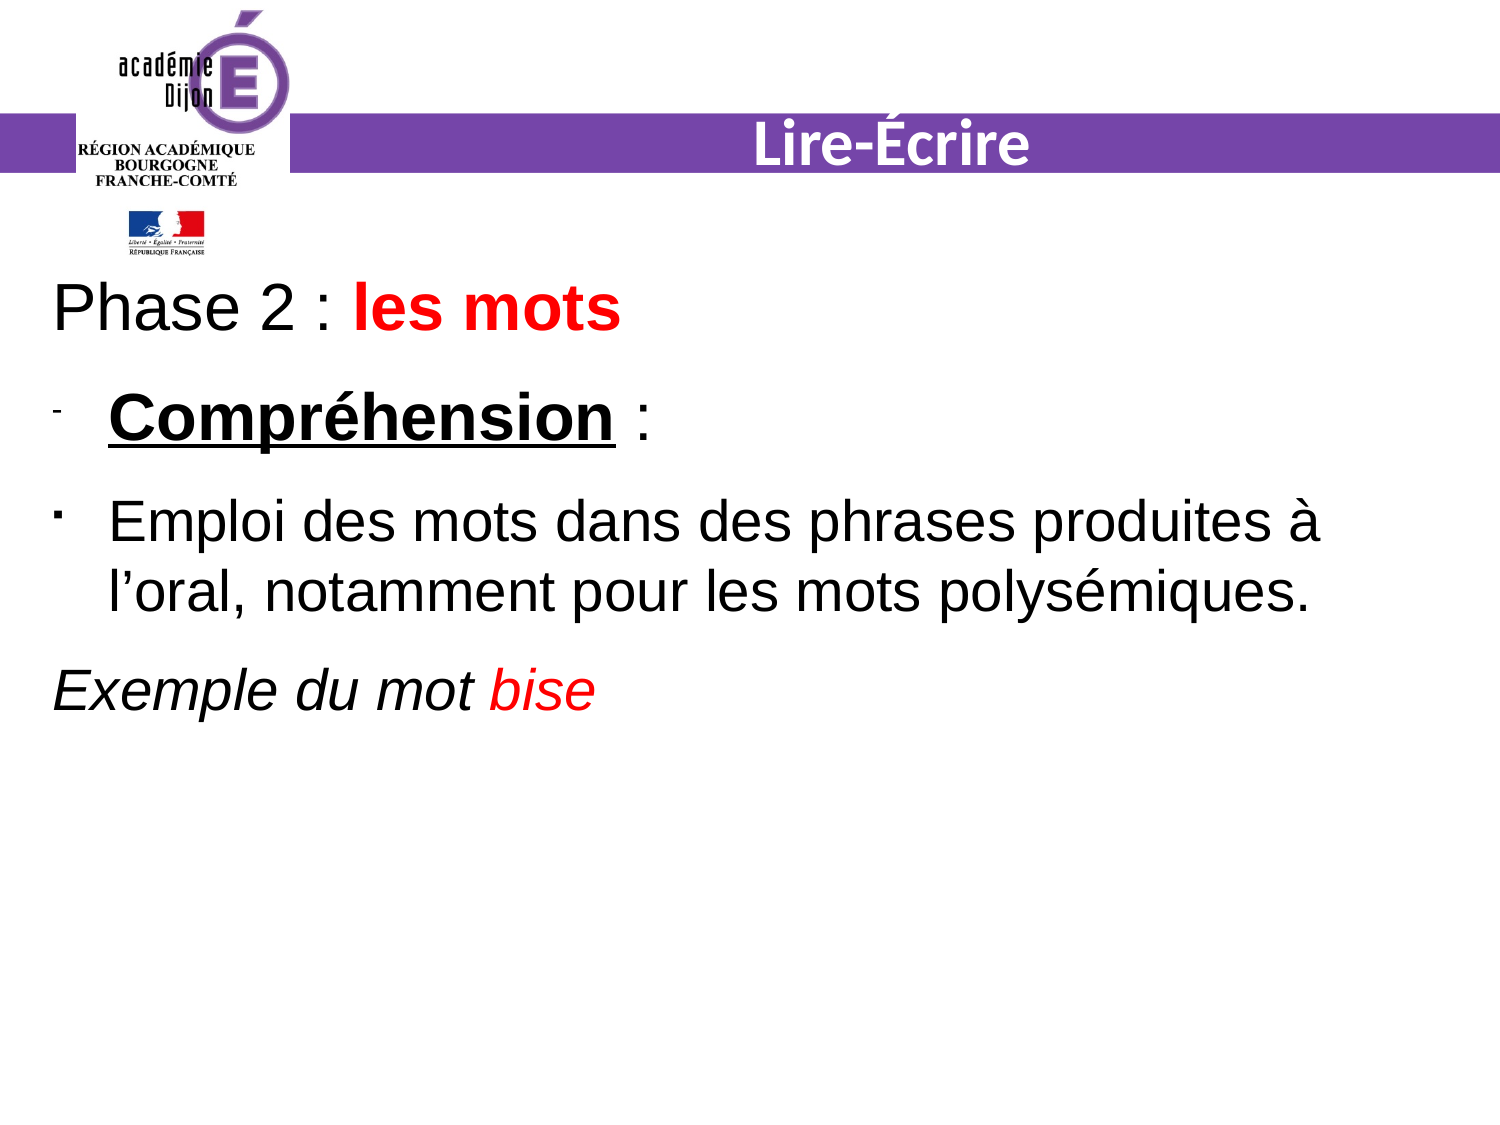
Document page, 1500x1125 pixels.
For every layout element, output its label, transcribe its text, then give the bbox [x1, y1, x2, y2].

picture [76, 8, 290, 256]
title Lire-Écrire [360, 45, 1425, 233]
text_box Phase 2 : les mots Compréhension : Emploi des mots dans des phrases produites à l’oral, notamment pour les mots polysémiques. Exemple du mot bise [37, 256, 1387, 1030]
